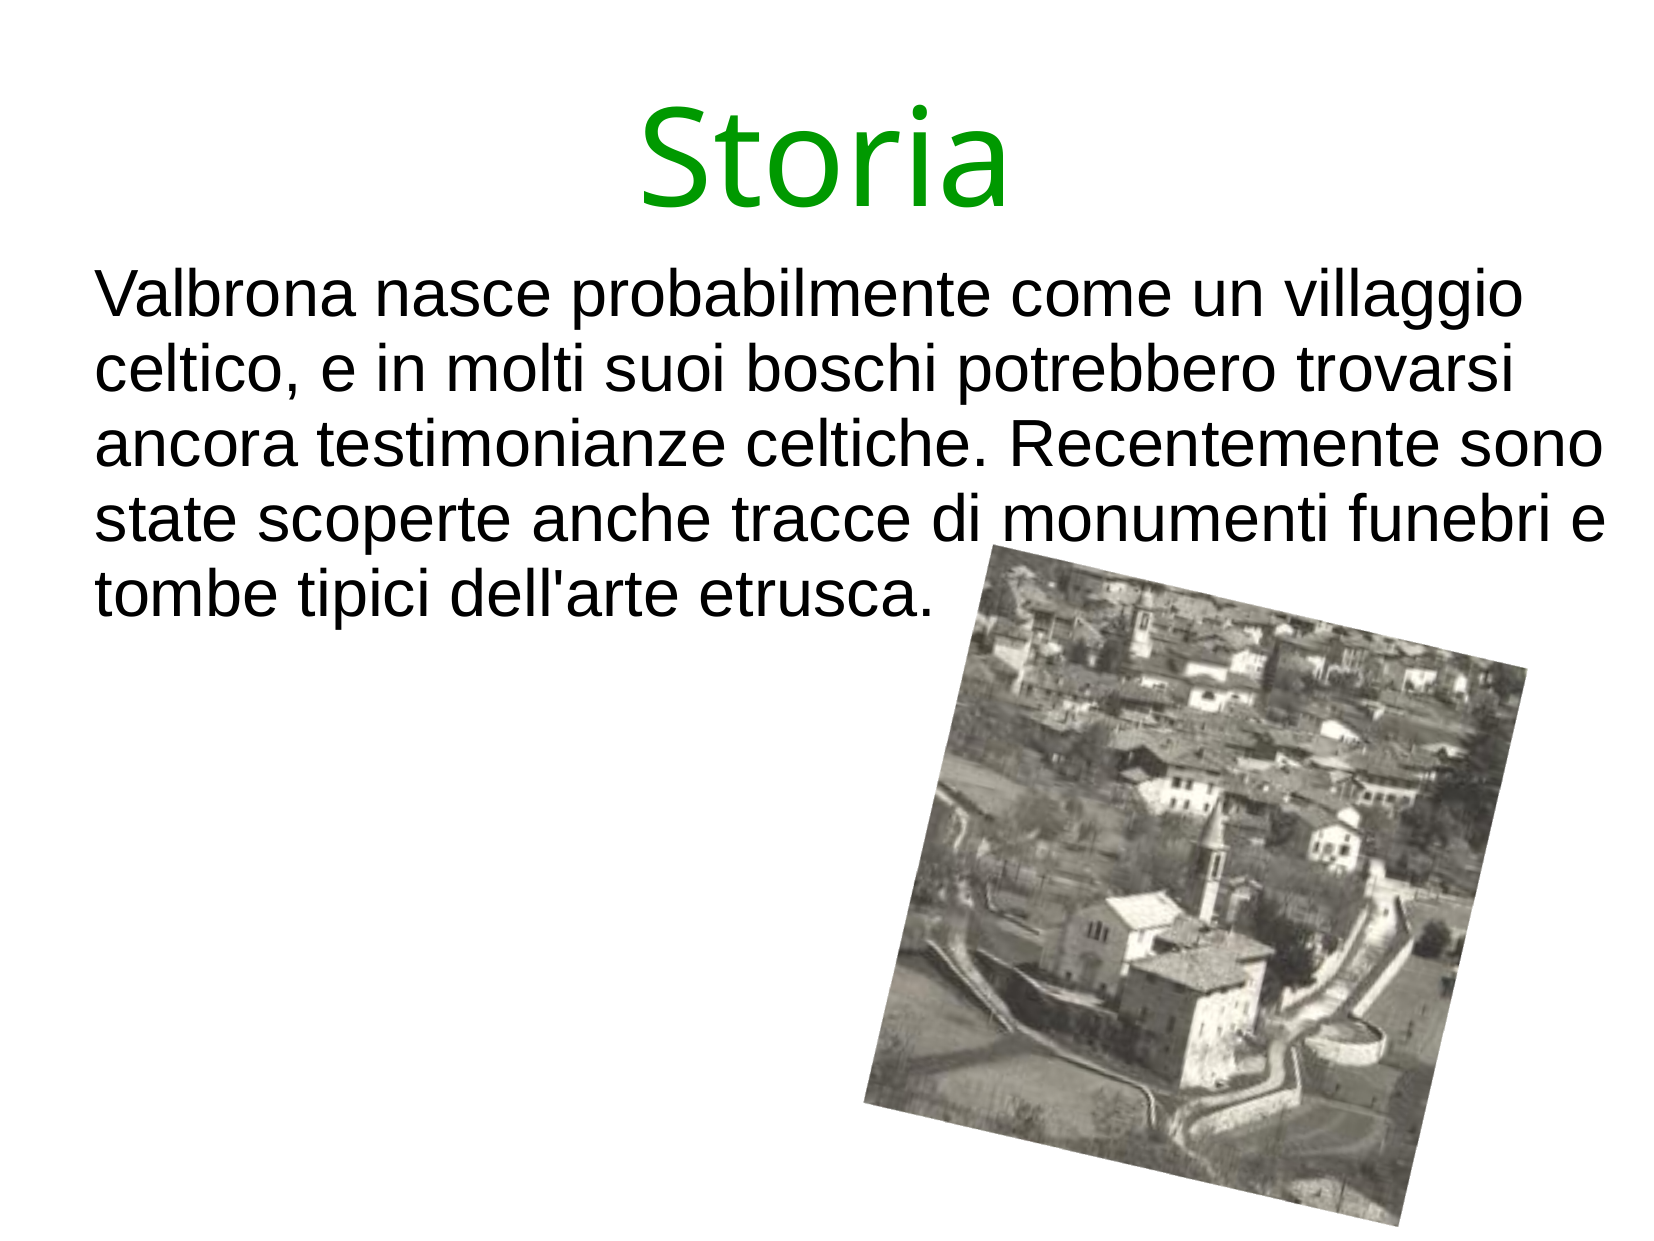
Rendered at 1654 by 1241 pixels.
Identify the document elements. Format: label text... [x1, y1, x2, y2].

list Valbrona nasce probabilmente come un villaggio celtico, e in molti suoi boschi potrebbero trovarsi ancora testimonianze celtiche. Recentemente sono state scoperte anche tracce di monumenti funebri e tombe tipici dell'arte etrusca. [23, 256, 1630, 1205]
picture [862, 543, 1528, 1227]
title Storia [82, 49, 1571, 256]
